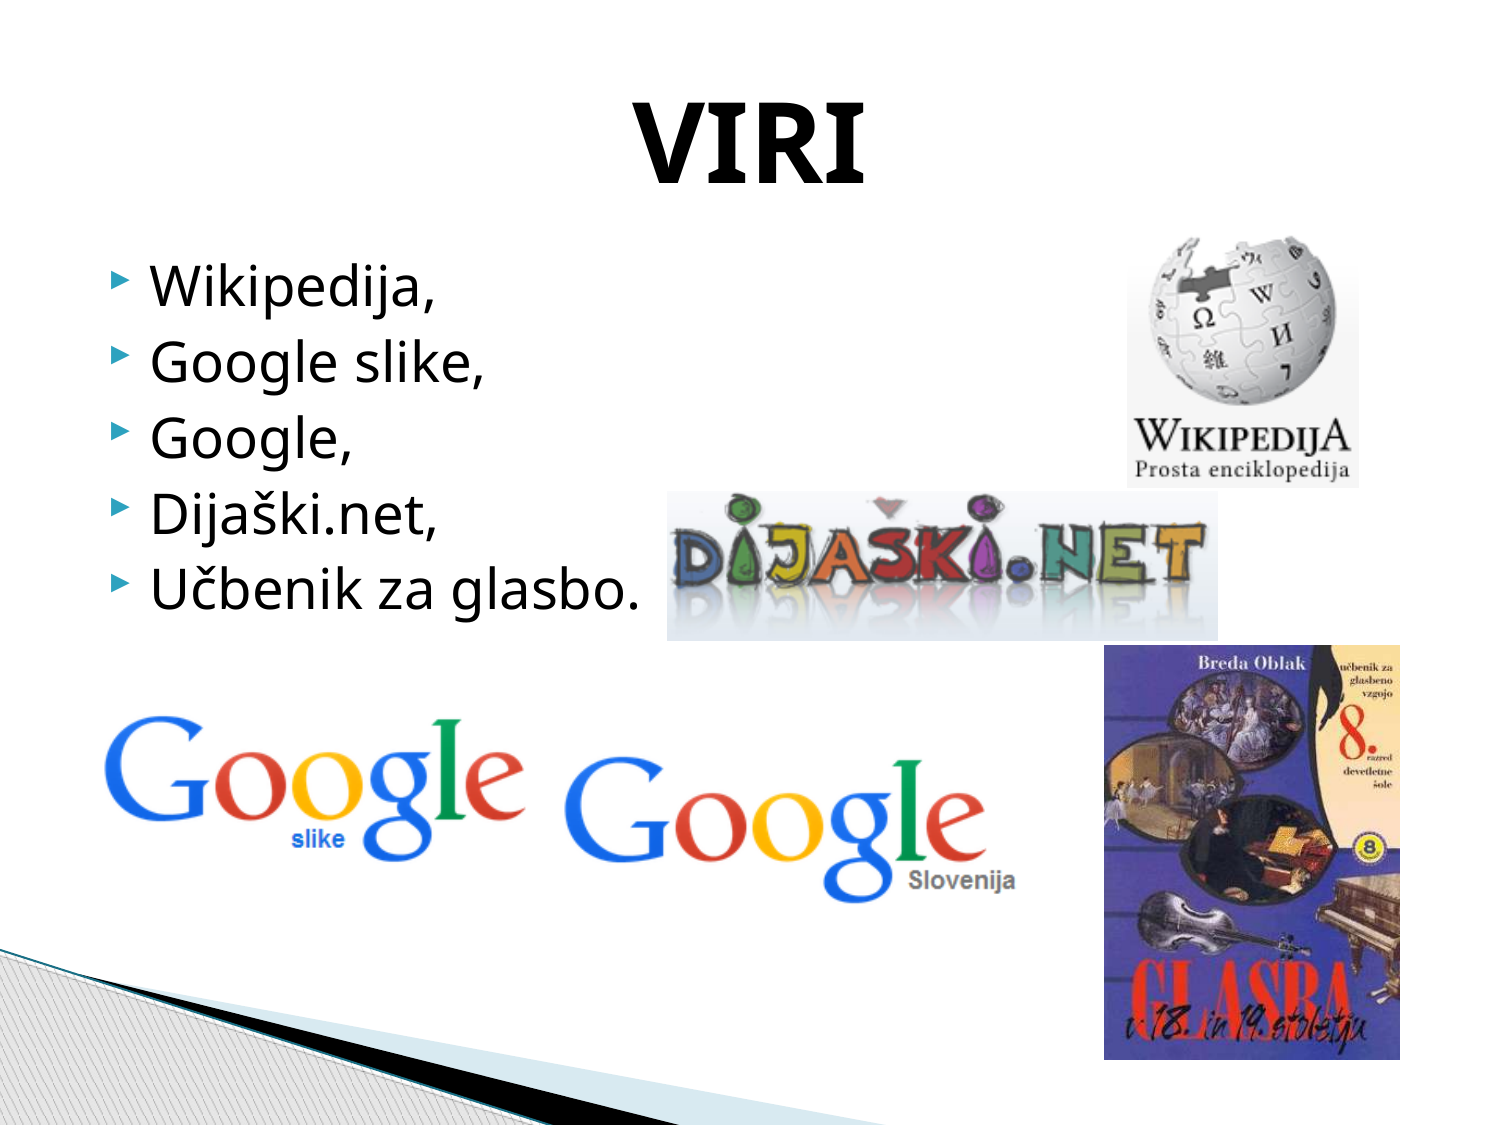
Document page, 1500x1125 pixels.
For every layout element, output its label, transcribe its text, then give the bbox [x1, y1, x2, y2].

picture [100, 704, 546, 873]
picture [1127, 231, 1359, 488]
list Wikipedija, Google slike, Google, Dijaški.net, Učbenik za glasbo. [75, 242, 1425, 986]
title VIRI [75, 45, 1425, 233]
picture [667, 491, 1218, 641]
picture [560, 751, 1021, 905]
picture [1104, 645, 1400, 1060]
